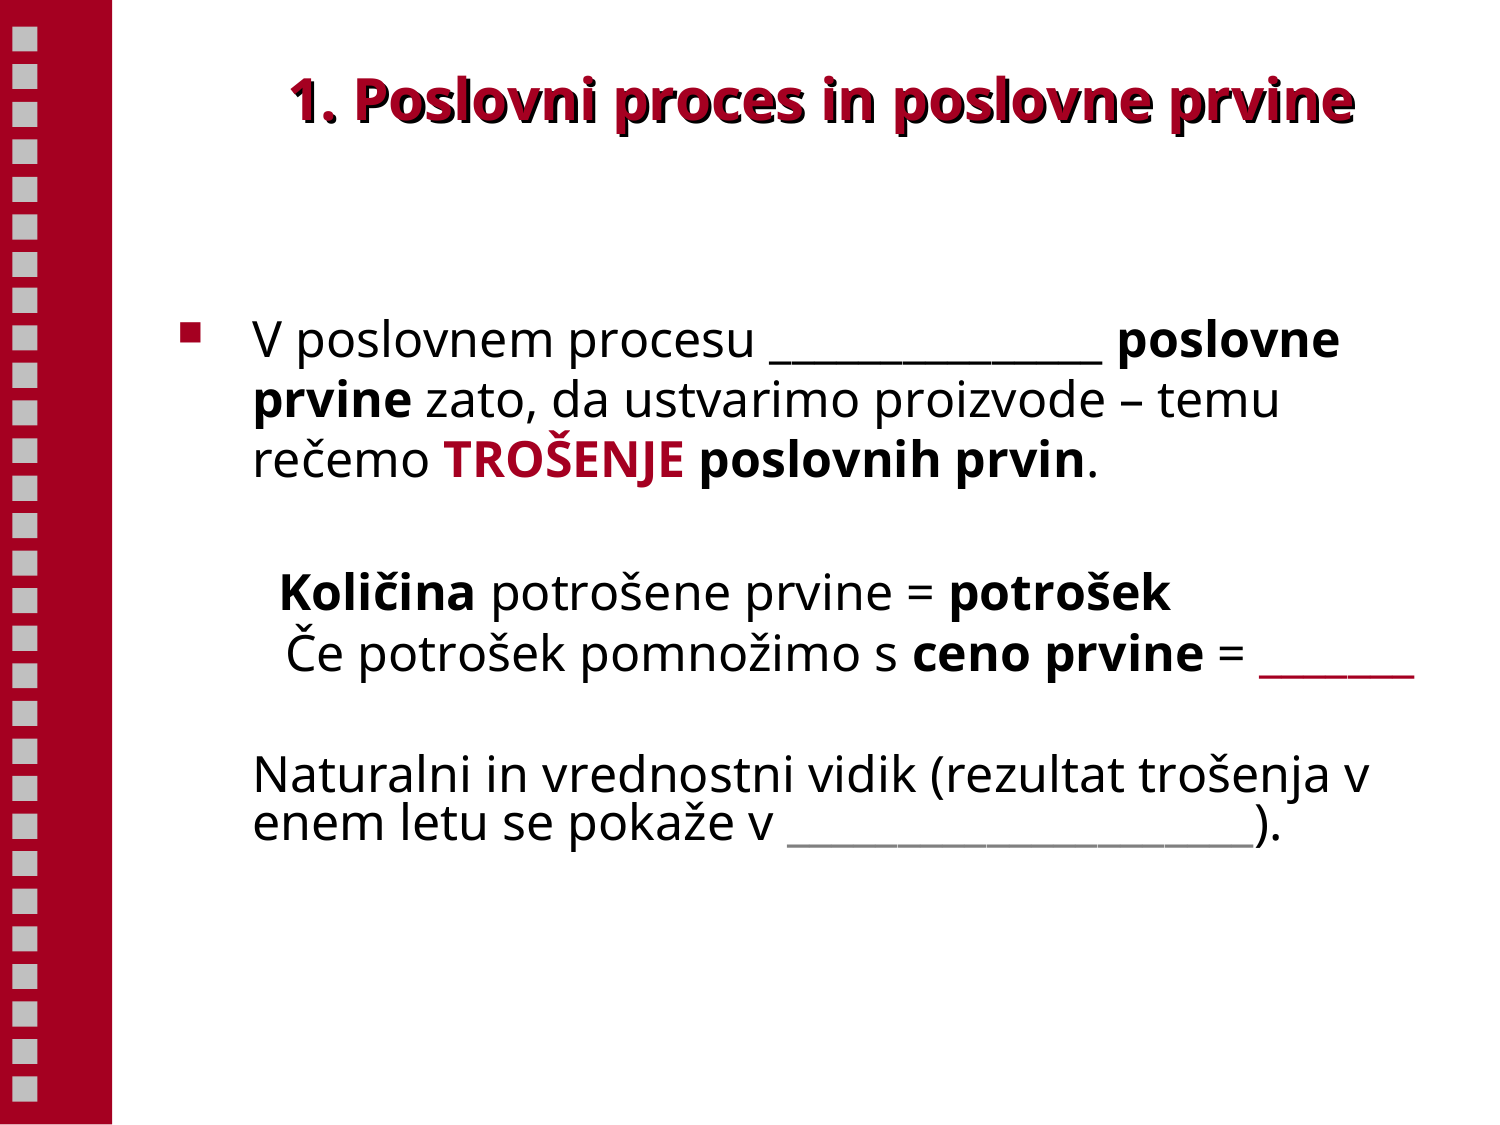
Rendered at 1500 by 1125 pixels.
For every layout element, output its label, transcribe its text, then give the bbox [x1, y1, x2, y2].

text_box 1. Poslovni proces in poslovne prvine [183, 30, 1459, 164]
text_box V poslovnem procesu _______________ poslovne prvine zato, da ustvarimo proizvode – temu rečemo TROŠENJE poslovnih prvin. Količina potrošene prvine = potrošek Če potrošek pomnožimo s ceno prvine = _______ Naturalni in vrednostni vidik (rezultat trošenja v enem letu se pokaže v _____________________). [162, 299, 1438, 950]
